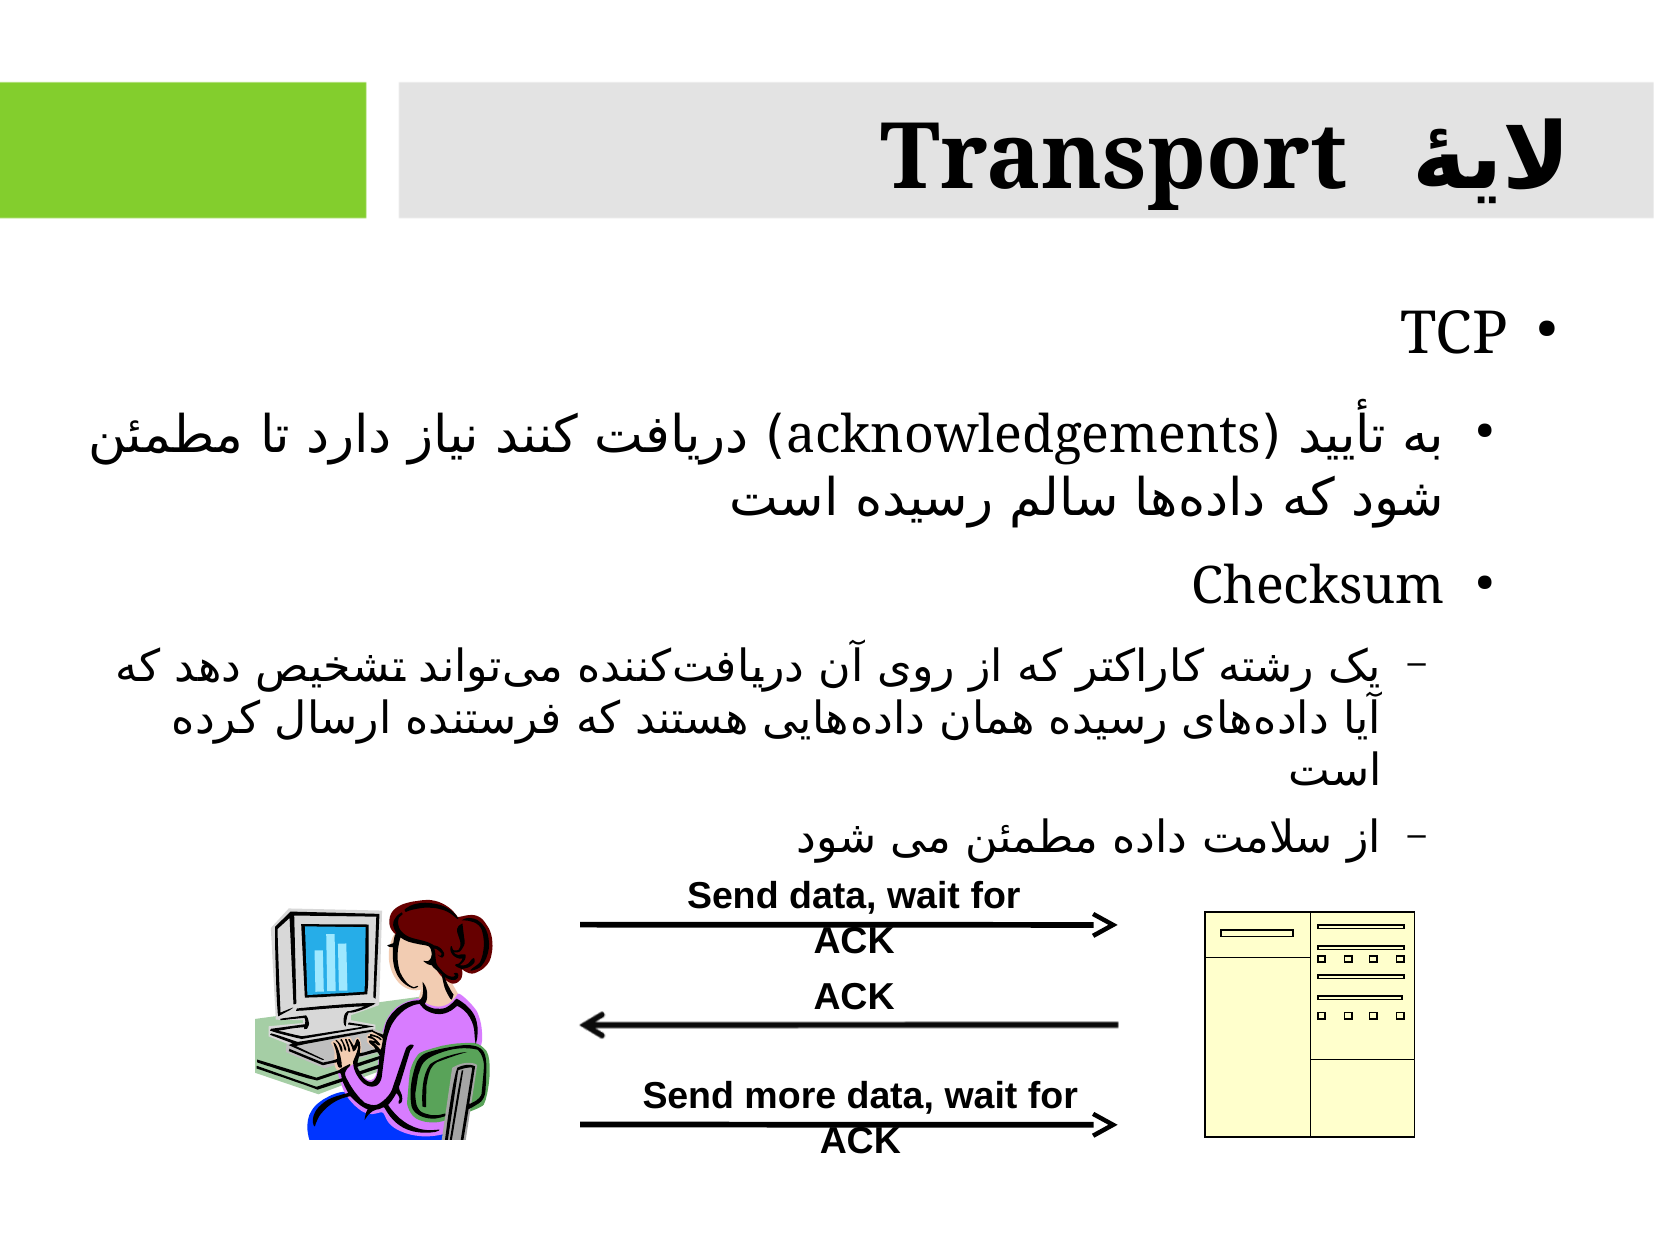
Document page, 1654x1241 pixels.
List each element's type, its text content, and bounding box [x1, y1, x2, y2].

text_box Send more data, wait for ACK [555, 1063, 1131, 1170]
title لایهٔ Transport [82, 49, 1571, 257]
list TCP به تأیید (acknowledgements) دریافت کنند نیاز دارد تا مطمئن شود که داده‌ها سالم رسیده است Checksum یک رشته کاراکتر که از روی آن دریافت‌کننده می‌تواند تشخیص دهد که آیا داده‌های رسیده همان داده‌هایی هستند که فرستنده ارسال کرده است از سلامت داده مطمئن می شود [82, 290, 1571, 871]
text_box Send data, wait for ACK [592, 863, 1081, 970]
picture [0, 0, 1654, 1241]
text_box ACK [680, 963, 993, 1025]
text_box [1205, 912, 1415, 1138]
